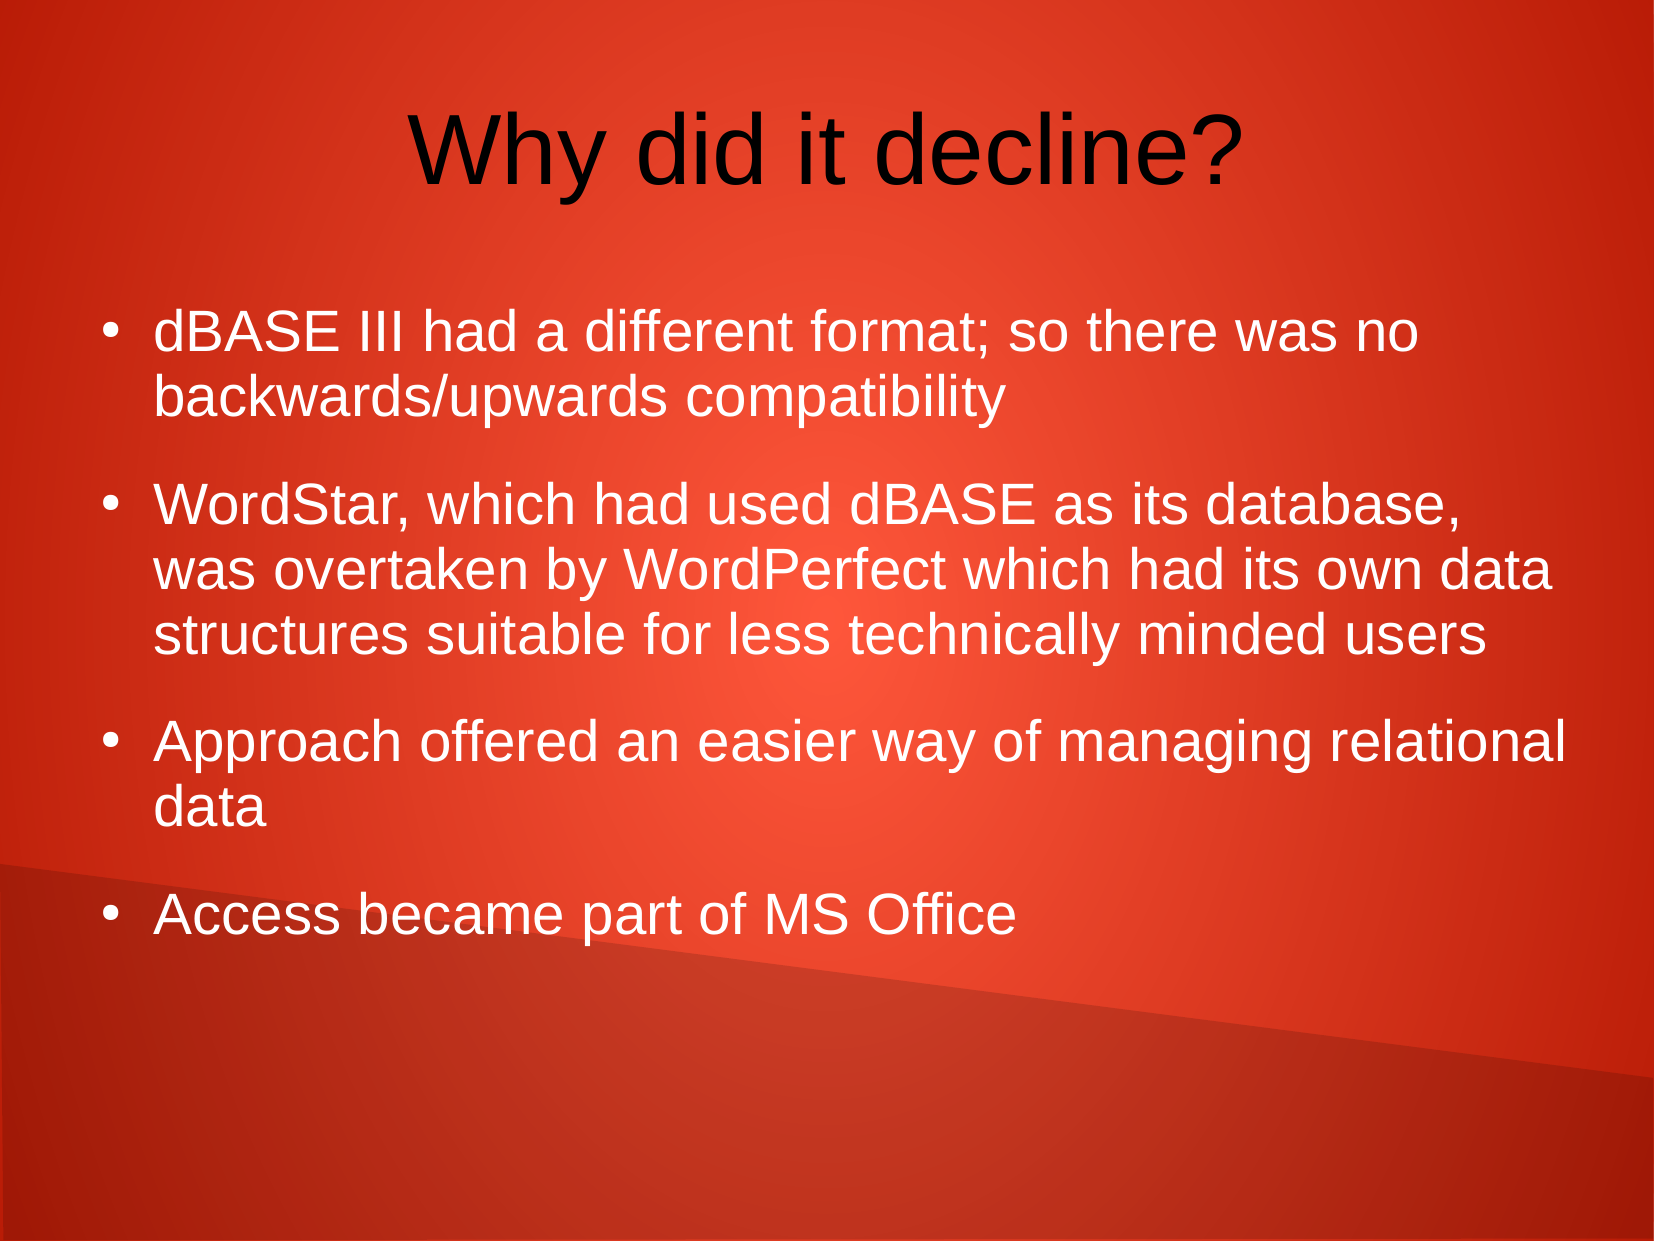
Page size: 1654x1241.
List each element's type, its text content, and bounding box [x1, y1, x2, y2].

title Why did it decline? [82, 47, 1571, 252]
list dBASE III had a different format; so there was no backwards/upwards compatibility WordStar, which had used dBASE as its database, was overtaken by WordPerfect which had its own data structures suitable for less technically minded users Approach offered an easier way of managing relational data Access became part of MS Office [82, 299, 1571, 1146]
